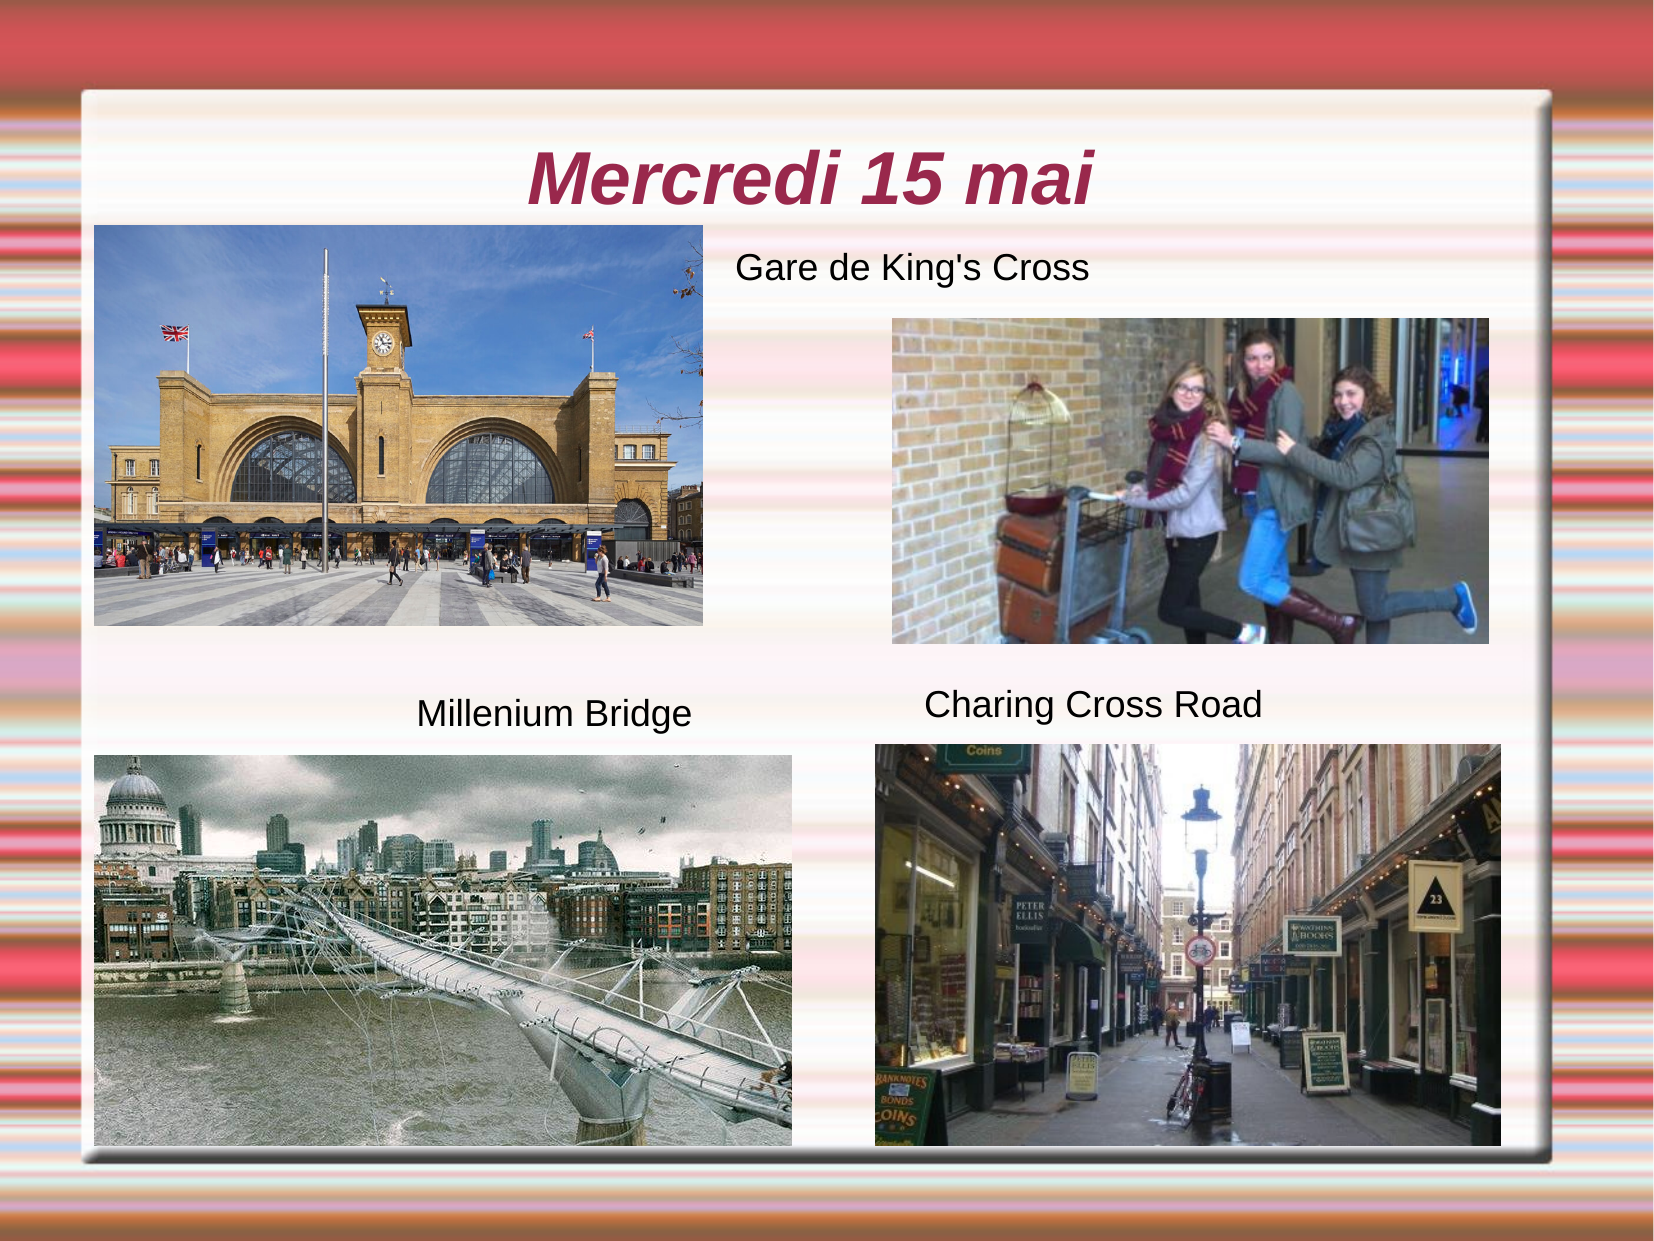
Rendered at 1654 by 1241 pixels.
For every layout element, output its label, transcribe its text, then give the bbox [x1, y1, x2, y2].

picture [0, 0, 1654, 1241]
title Mercredi 15 mai [88, 94, 1534, 264]
text_box Gare de King's Cross [720, 239, 1252, 311]
text_box Millenium Bridge [401, 685, 804, 756]
text_box Charing Cross Road [909, 676, 1512, 748]
